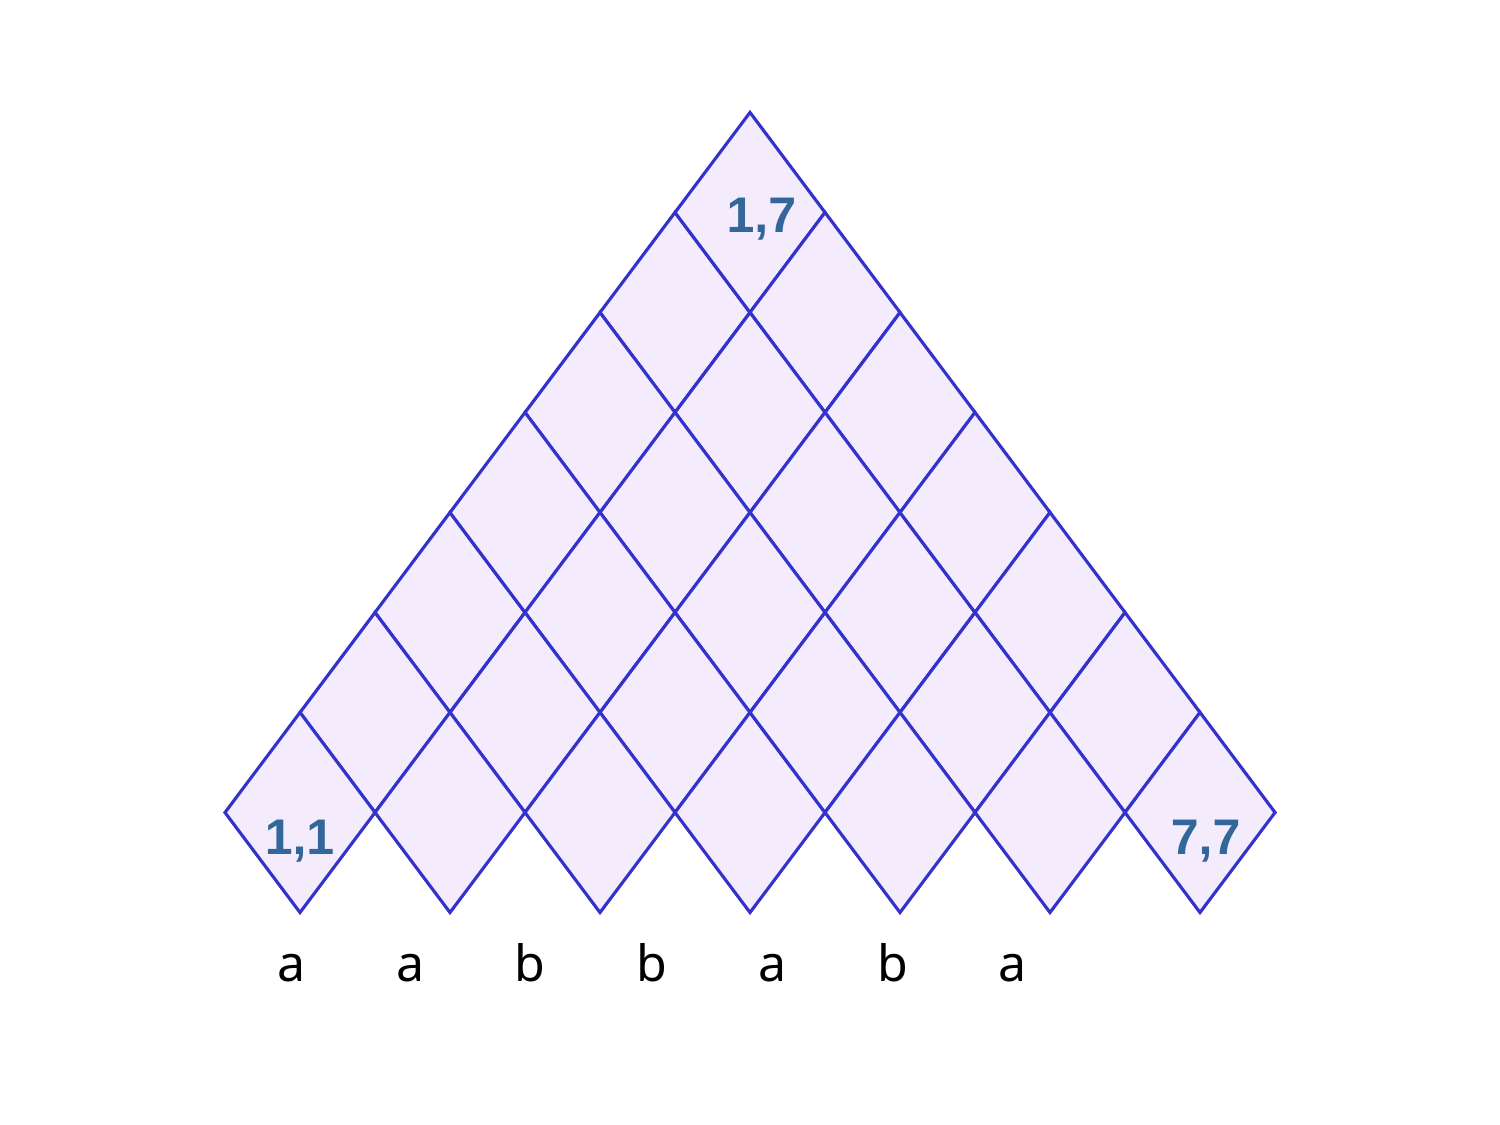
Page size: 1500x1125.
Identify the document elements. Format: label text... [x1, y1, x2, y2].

text_box [703, 112, 797, 174]
text_box [1020, 873, 1080, 913]
text_box [720, 873, 780, 913]
text_box [870, 873, 930, 913]
text_box [270, 873, 330, 913]
text_box [570, 873, 630, 913]
text_box [1170, 873, 1230, 913]
text_box [420, 873, 480, 913]
text_box a a b b a b a [262, 923, 1251, 1000]
text_box 1,7 1,1 7,7 [249, 174, 1463, 873]
text_box [225, 780, 249, 845]
